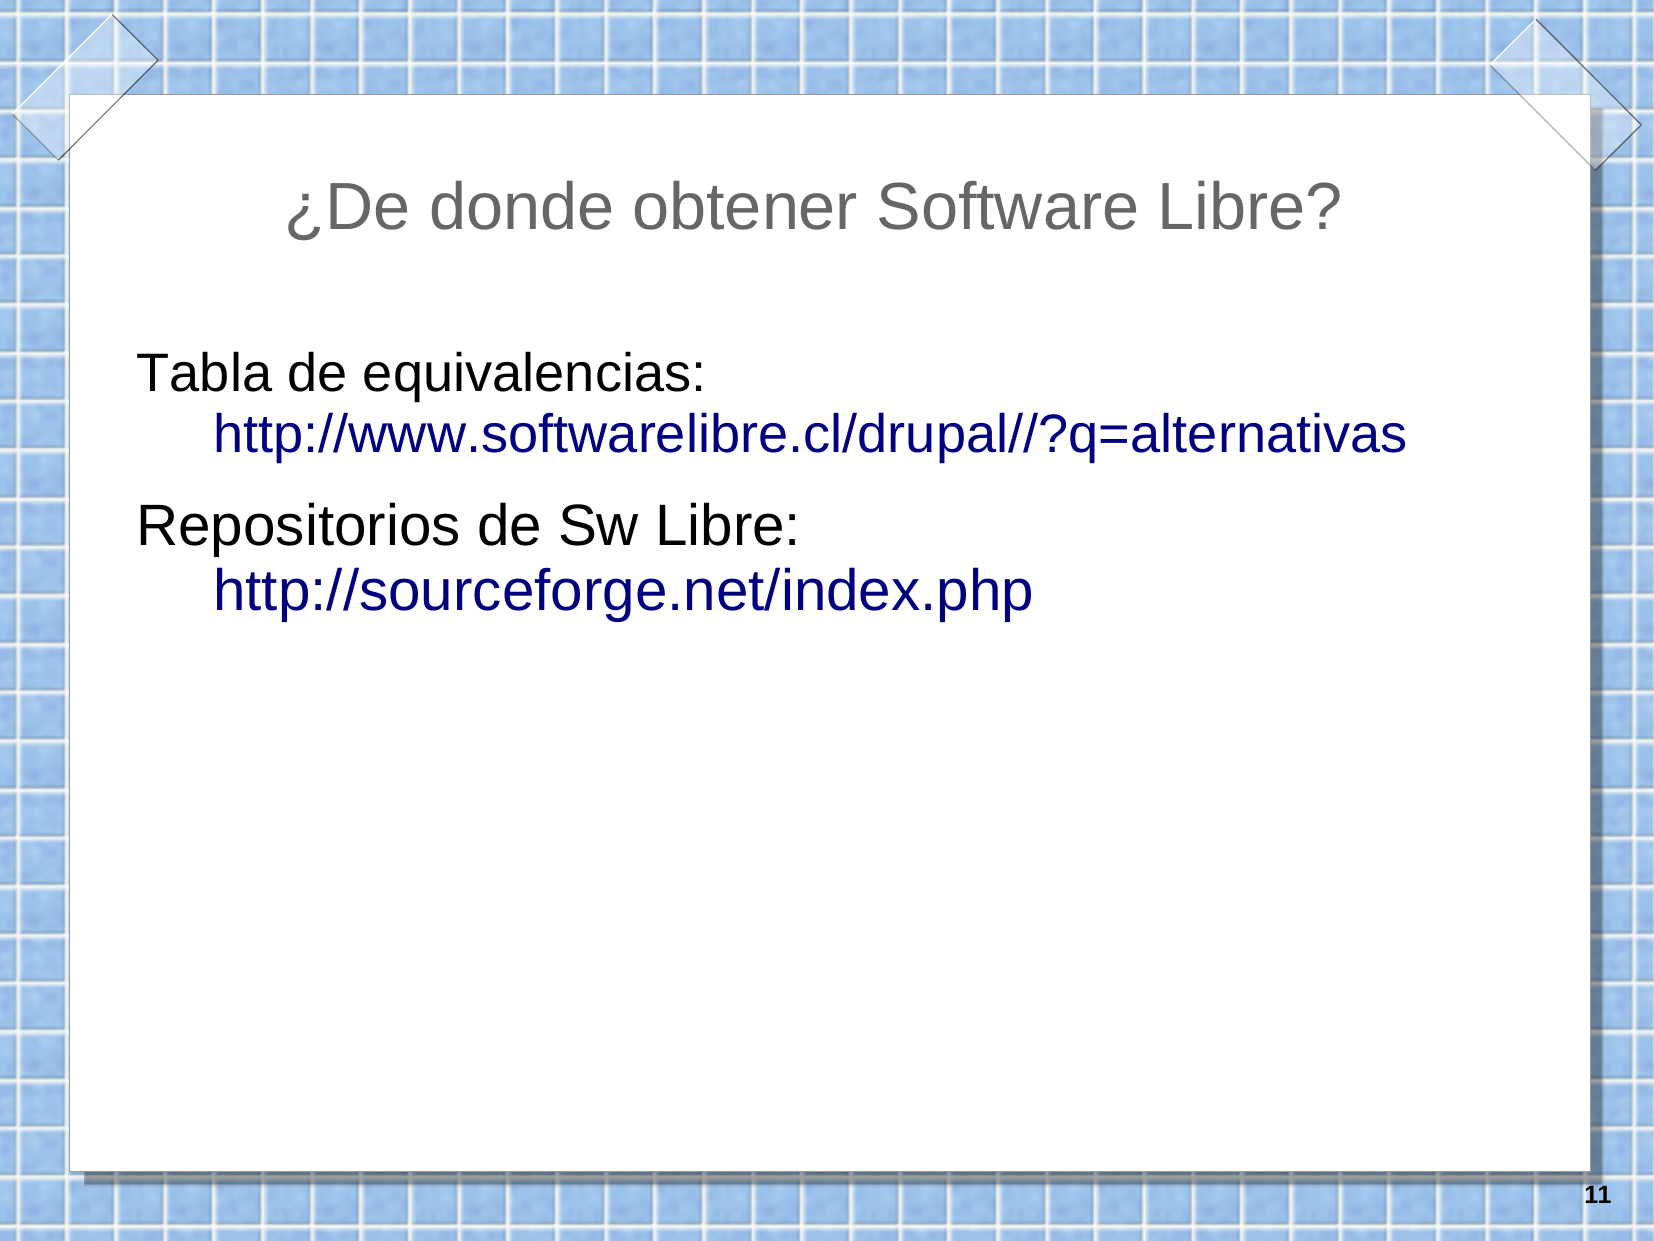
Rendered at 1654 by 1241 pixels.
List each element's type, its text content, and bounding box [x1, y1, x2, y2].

picture [0, 0, 1654, 1241]
list Tabla de equivalencias: http://www.softwarelibre.cl/drupal//?q=alternativas Repositorios de Sw Libre: http://sourceforge.net/index.php [136, 342, 1536, 963]
title ¿De donde obtener Software Libre? [118, 156, 1510, 257]
